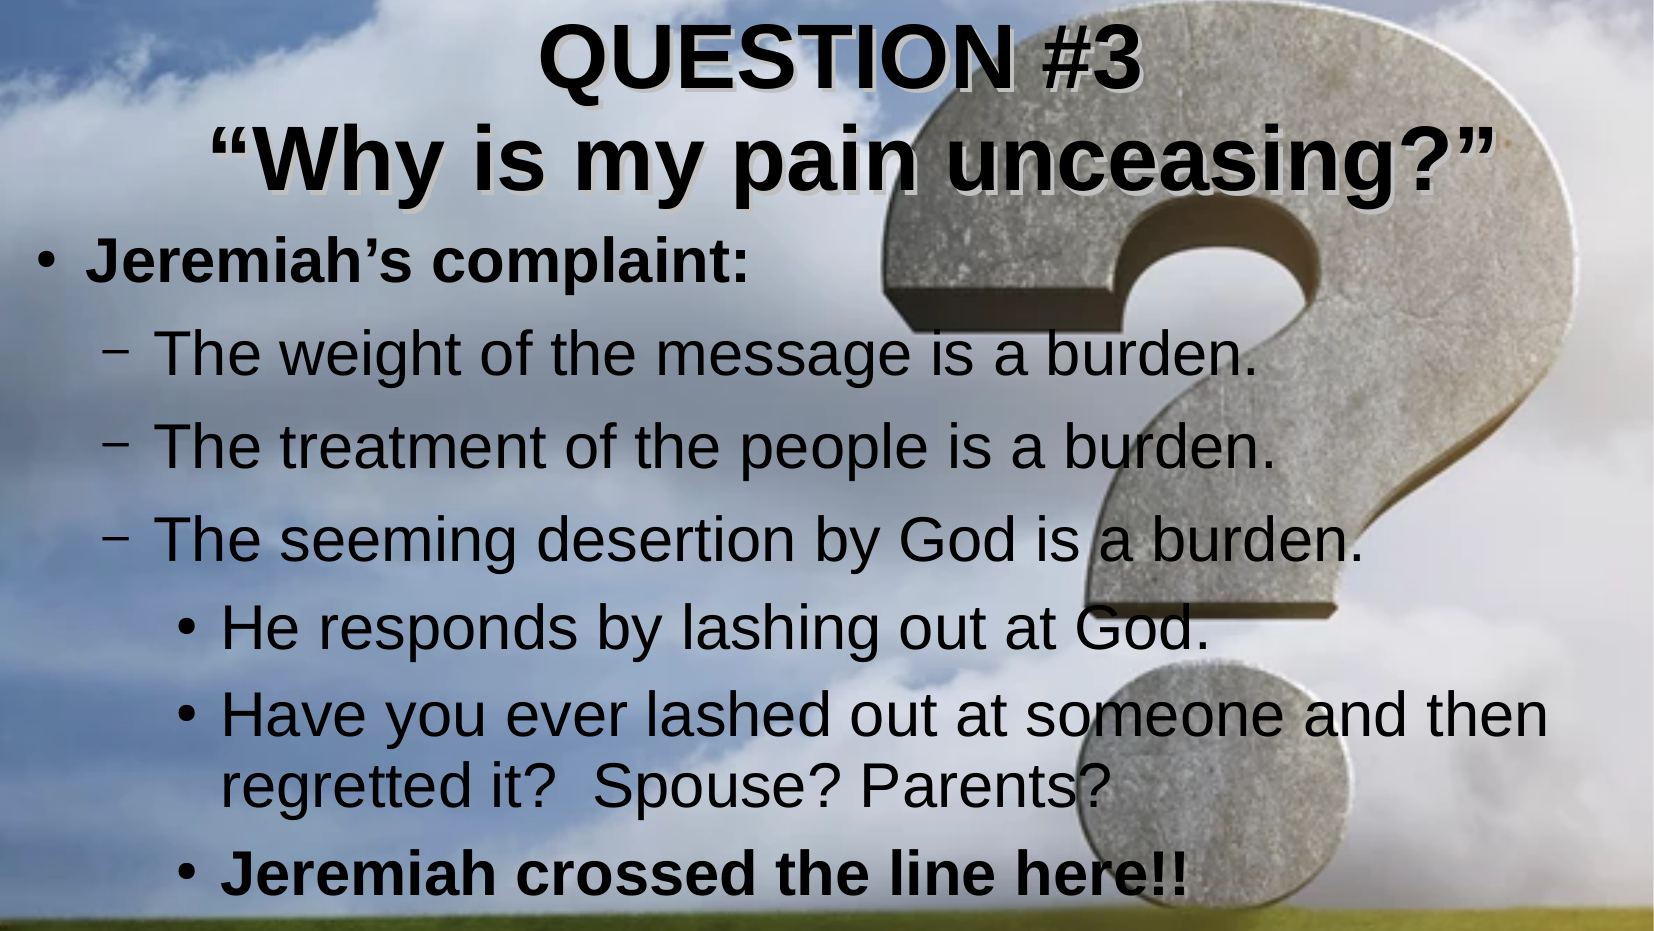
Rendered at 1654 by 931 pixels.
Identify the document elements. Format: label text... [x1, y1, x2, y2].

picture [0, 0, 1654, 931]
title QUESTION #3 “Why is my pain unceasing?” [46, 5, 1637, 211]
list Jeremiah’s complaint: The weight of the message is a burden. The treatment of the people is a burden. The seeming desertion by God is a burden. He responds by lashing out at God. Have you ever lashed out at someone and then regretted it? Spouse? Parents? Jeremiah crossed the line here!! [18, 225, 1654, 916]
